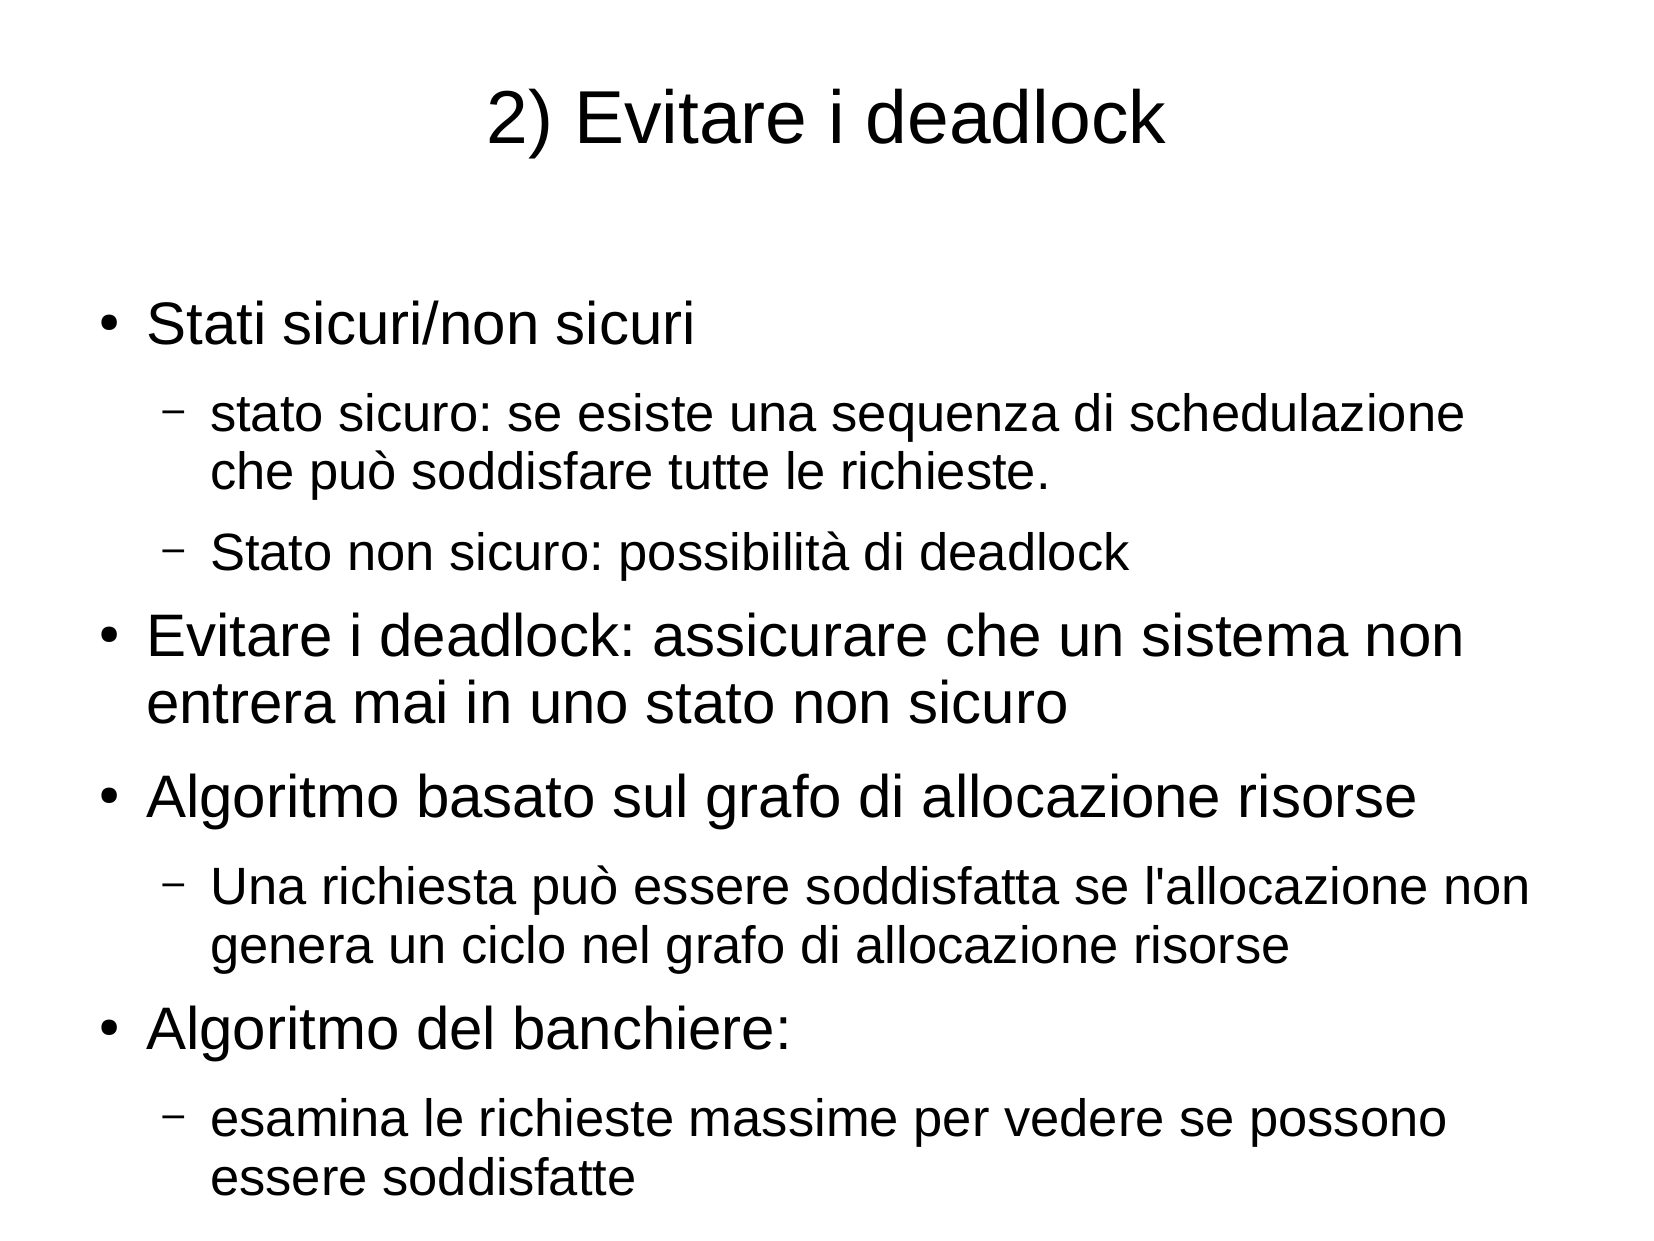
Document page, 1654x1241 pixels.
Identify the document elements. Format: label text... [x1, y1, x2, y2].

title 2) Evitare i deadlock [82, 13, 1571, 222]
list Stati sicuri/non sicuri stato sicuro: se esiste una sequenza di schedulazione che può soddisfare tutte le richieste. Stato non sicuro: possibilità di deadlock Evitare i deadlock: assicurare che un sistema non entrera mai in uno stato non sicuro Algoritmo basato sul grafo di allocazione risorse Una richiesta può essere soddisfatta se l'allocazione non genera un ciclo nel grafo di allocazione risorse Algoritmo del banchiere: esamina le richieste massime per vedere se possono essere soddisfatte [82, 290, 1538, 1216]
